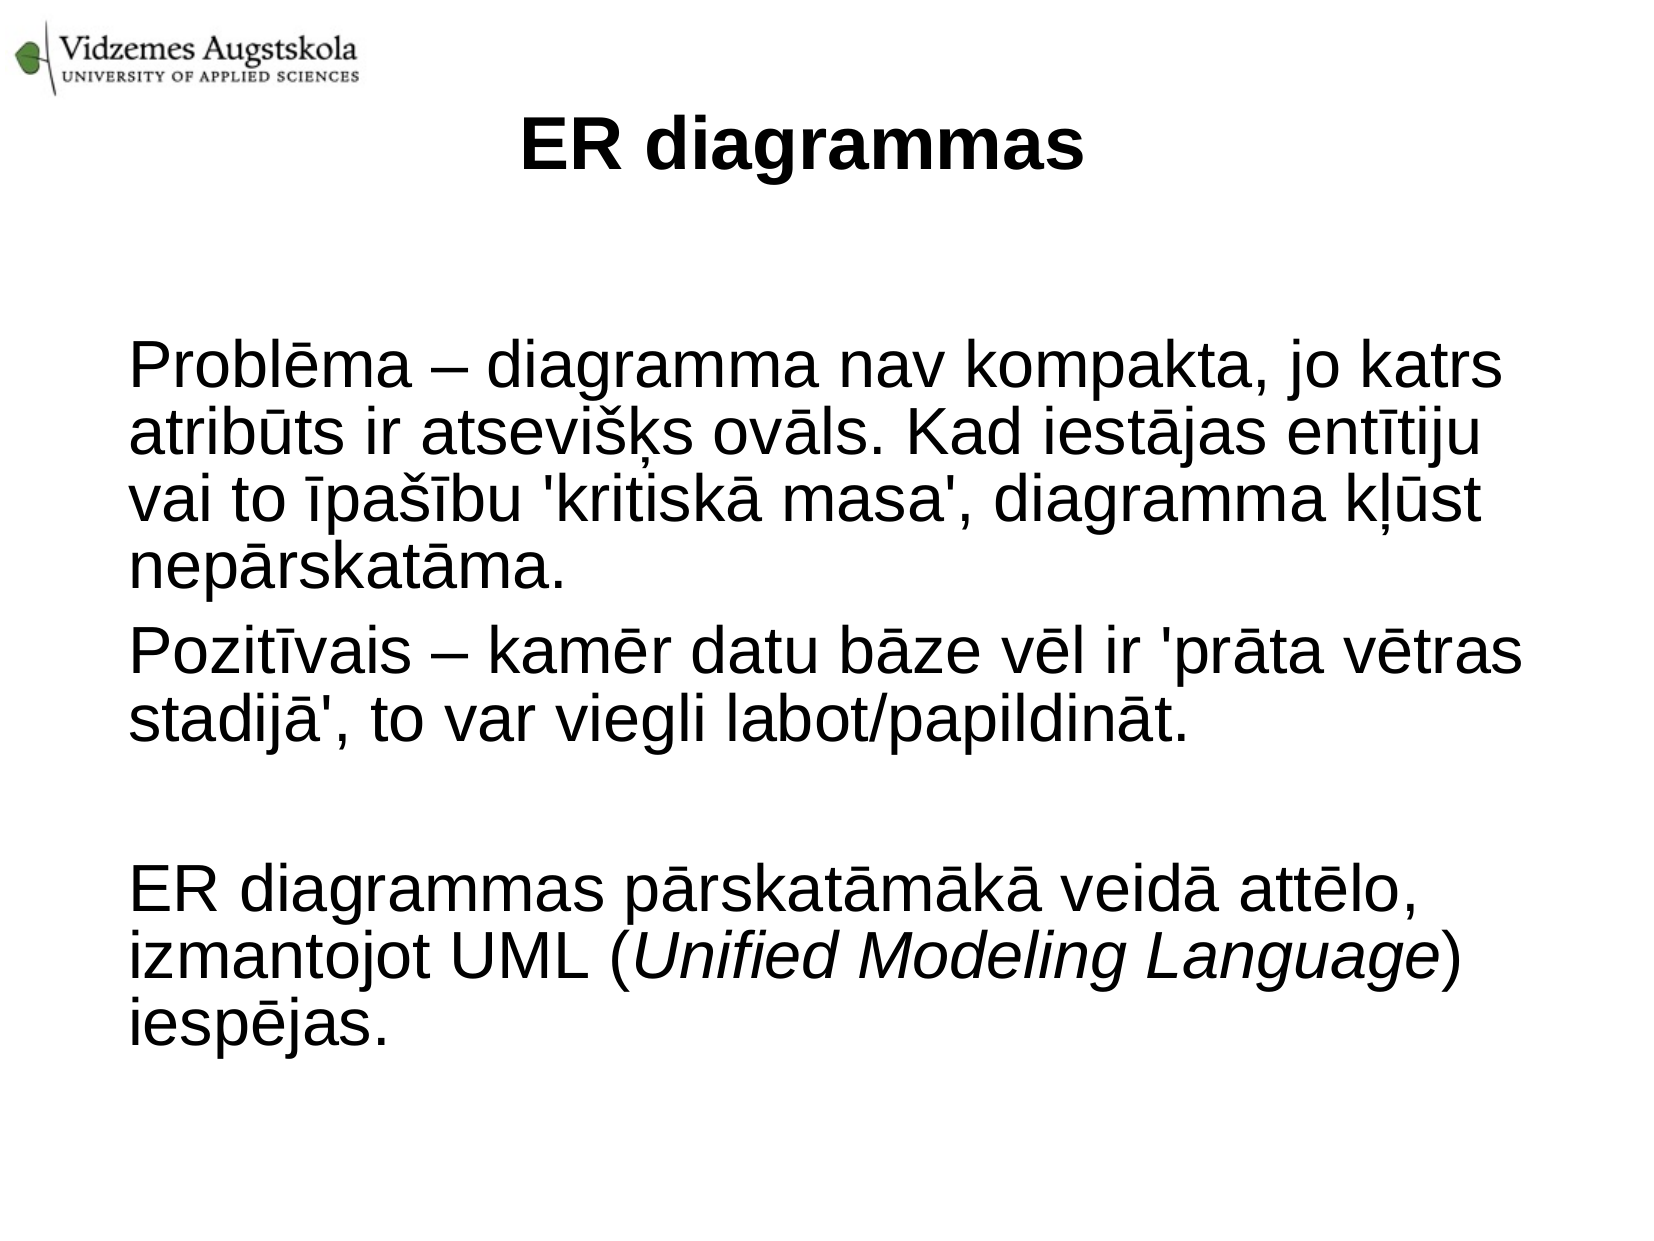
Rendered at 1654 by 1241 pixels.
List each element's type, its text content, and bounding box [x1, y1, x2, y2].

picture [5, 2, 368, 113]
title ER diagrammas [94, 96, 1512, 195]
list Problēma – diagramma nav kompakta, jo katrs atribūts ir atsevišķs ovāls. Kad iestājas entītiju vai to īpašību 'kritiskā masa', diagramma kļūst nepārskatāma. Pozitīvais – kamēr datu bāze vēl ir 'prāta vētras stadijā', to var viegli labot/papildināt. ER diagrammas pārskatāmākā veidā attēlo, izmantojot UML (Unified Modeling Language) iespējas. [71, 236, 1570, 1107]
